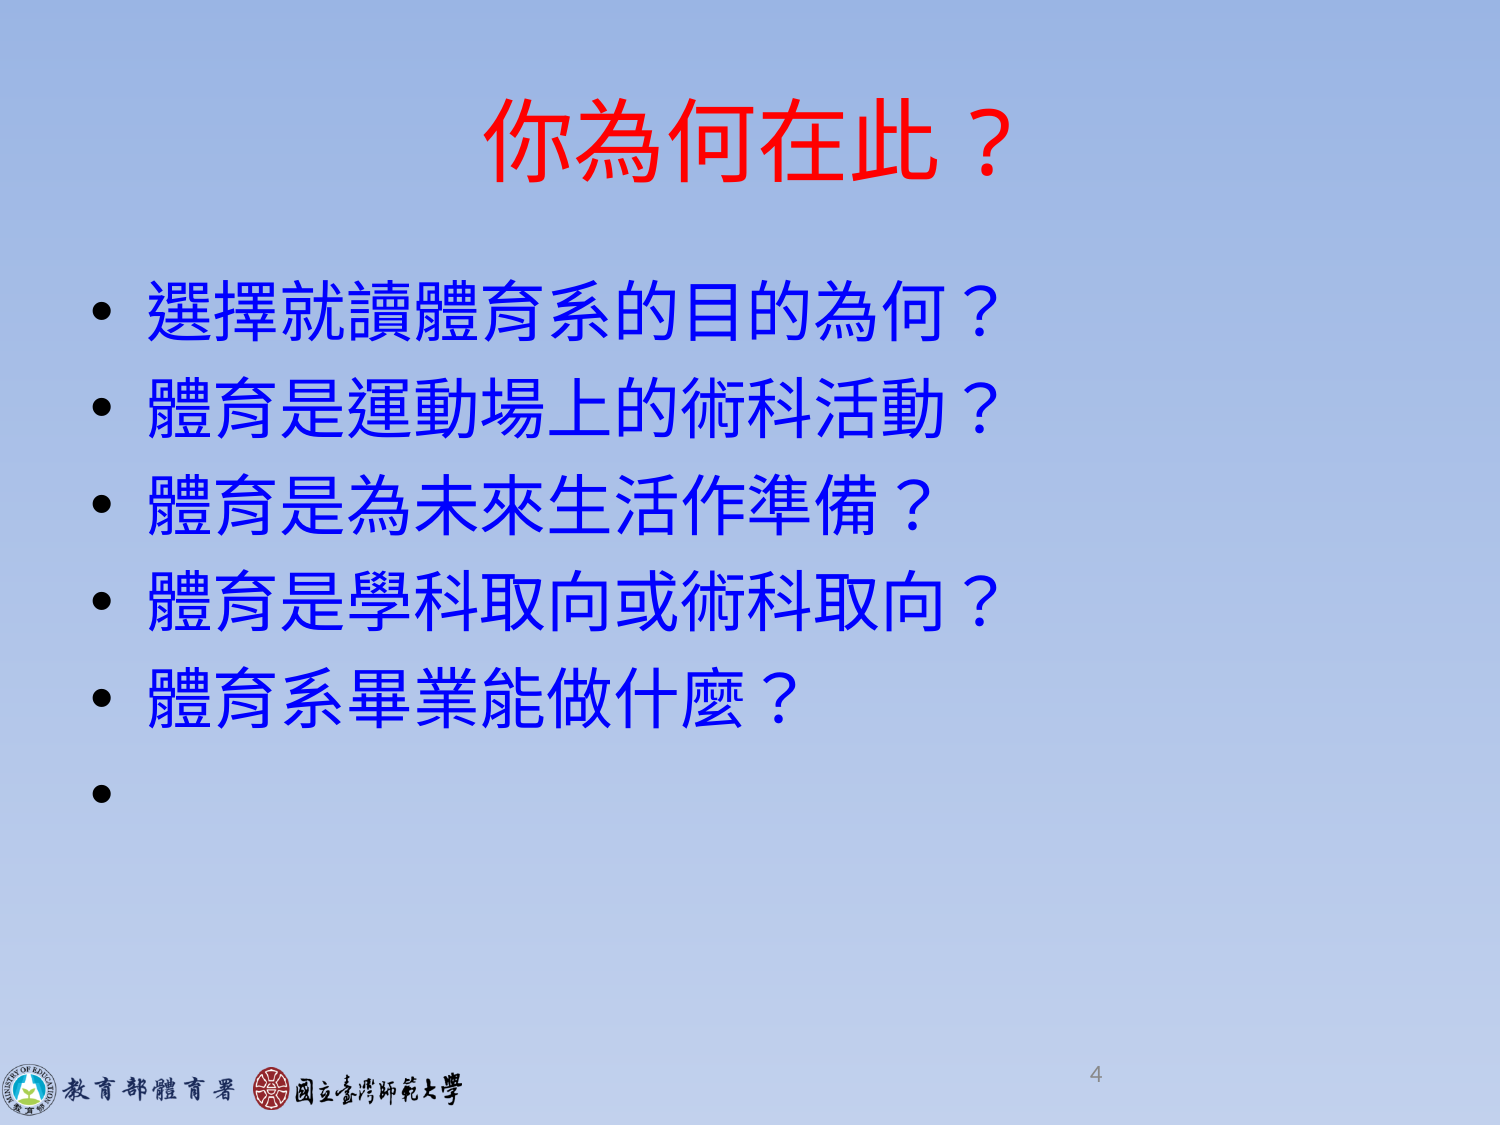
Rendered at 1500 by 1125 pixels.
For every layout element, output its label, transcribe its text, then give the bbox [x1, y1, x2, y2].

list 選擇就讀體育系的目的為何？ 體育是運動場上的術科活動？ 體育是為未來生活作準備？ 體育是學科取向或術科取向？ 體育系畢業能做什麼？ [75, 262, 1426, 1005]
title 你為何在此? [75, 45, 1426, 233]
text_box [1074, 1042, 1426, 1103]
